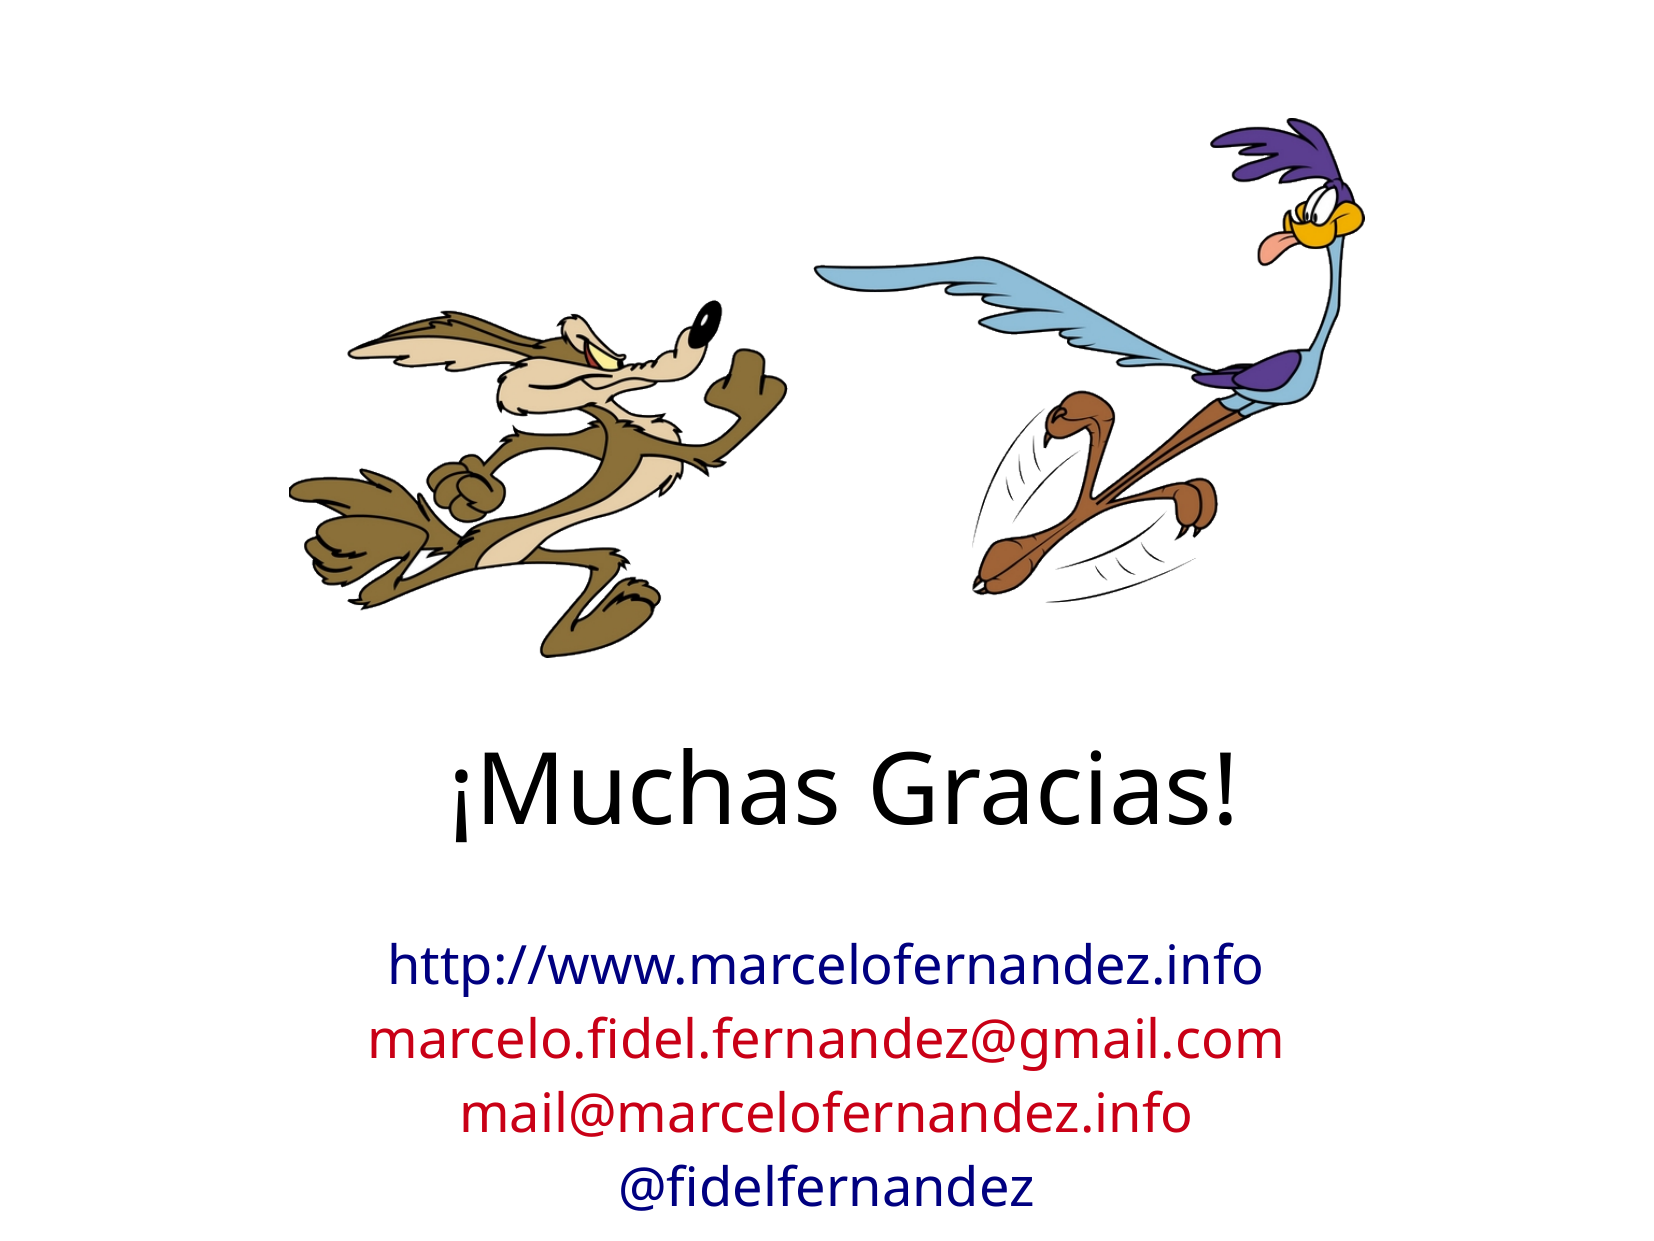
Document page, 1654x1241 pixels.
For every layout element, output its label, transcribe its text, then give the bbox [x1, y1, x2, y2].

text_box http://www.marcelofernandez.info marcelo.fidel.fernandez@gmail.com mail@marcelofernandez.info @fidelfernandez [253, 919, 1400, 1177]
picture [289, 118, 1365, 658]
subtitle ¡Muchas Gracias! [259, 507, 1394, 919]
